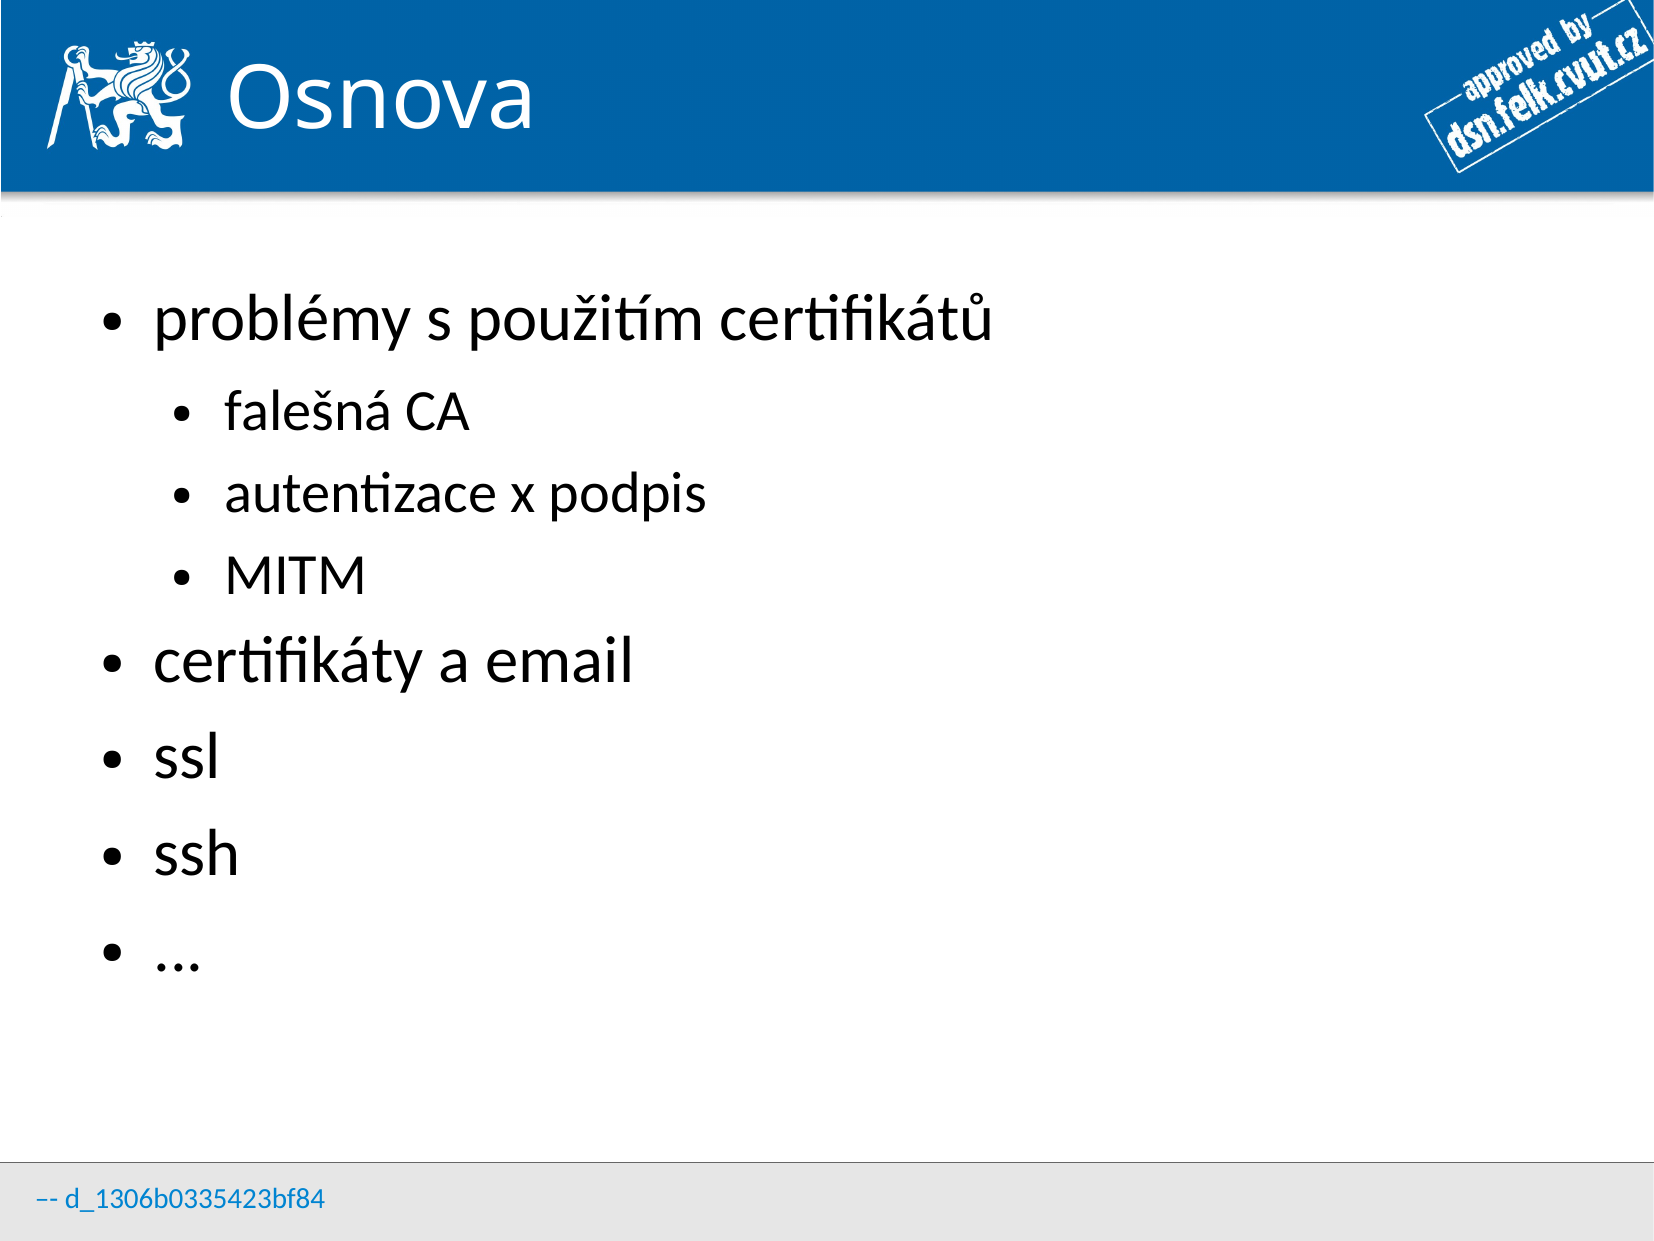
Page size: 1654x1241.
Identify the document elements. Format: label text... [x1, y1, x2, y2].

picture [1, 0, 1654, 217]
list problémy s použitím certifikátů falešná CA autentizace x podpis MITM certifikáty a email ssl ssh ... [82, 290, 1571, 1010]
title Osnova [225, 0, 1426, 188]
